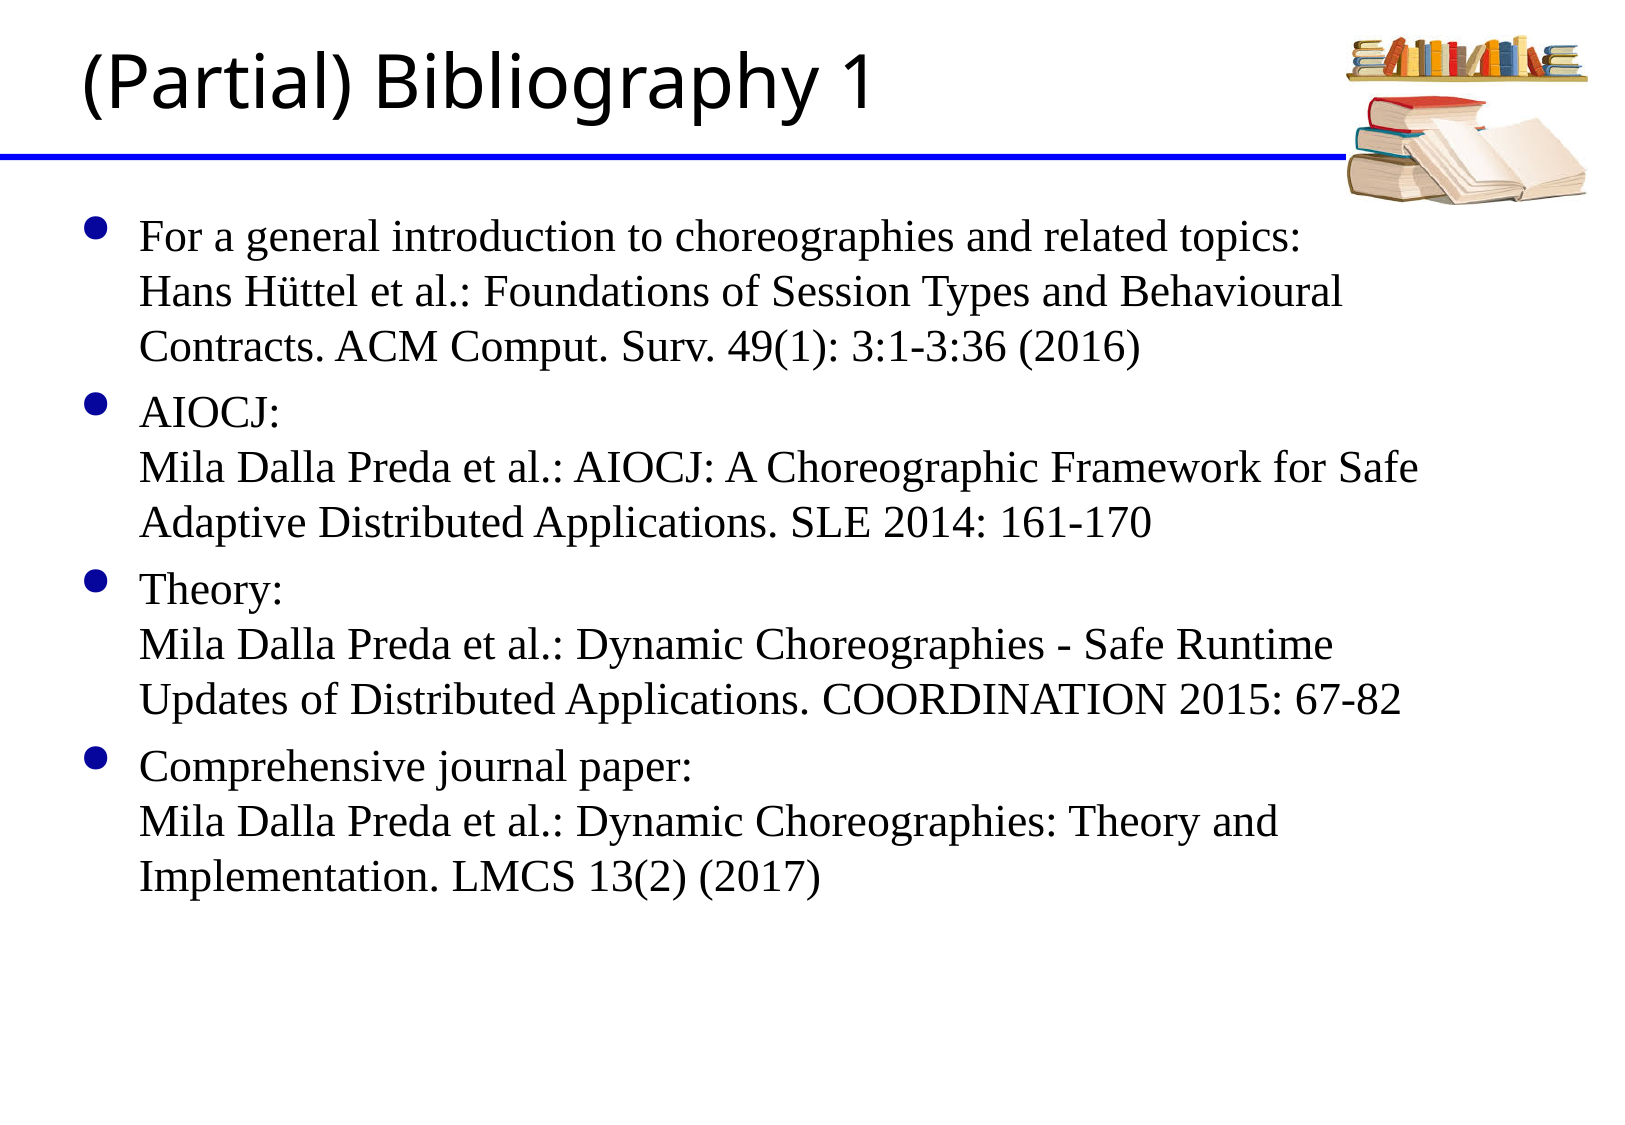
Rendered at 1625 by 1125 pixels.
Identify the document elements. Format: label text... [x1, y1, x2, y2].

title (Partial) Bibliography 1 [67, 27, 1544, 131]
list For a general introduction to choreographies and related topics: Hans Hüttel et al.: Foundations of Session Types and Behavioural Contracts. ACM Comput. Surv. 49(1): 3:1-3:36 (2016) AIOCJ: Mila Dalla Preda et al.: AIOCJ: A Choreographic Framework for Safe Adaptive Distributed Applications. SLE 2014: 161-170 Theory: Mila Dalla Preda et al.: Dynamic Choreographies - Safe Runtime Updates of Distributed Applications. COORDINATION 2015: 67-82 Comprehensive journal paper: Mila Dalla Preda et al.: Dynamic Choreographies: Theory and Implementation. LMCS 13(2) (2017) [67, 198, 1478, 1061]
picture [1346, 35, 1588, 205]
